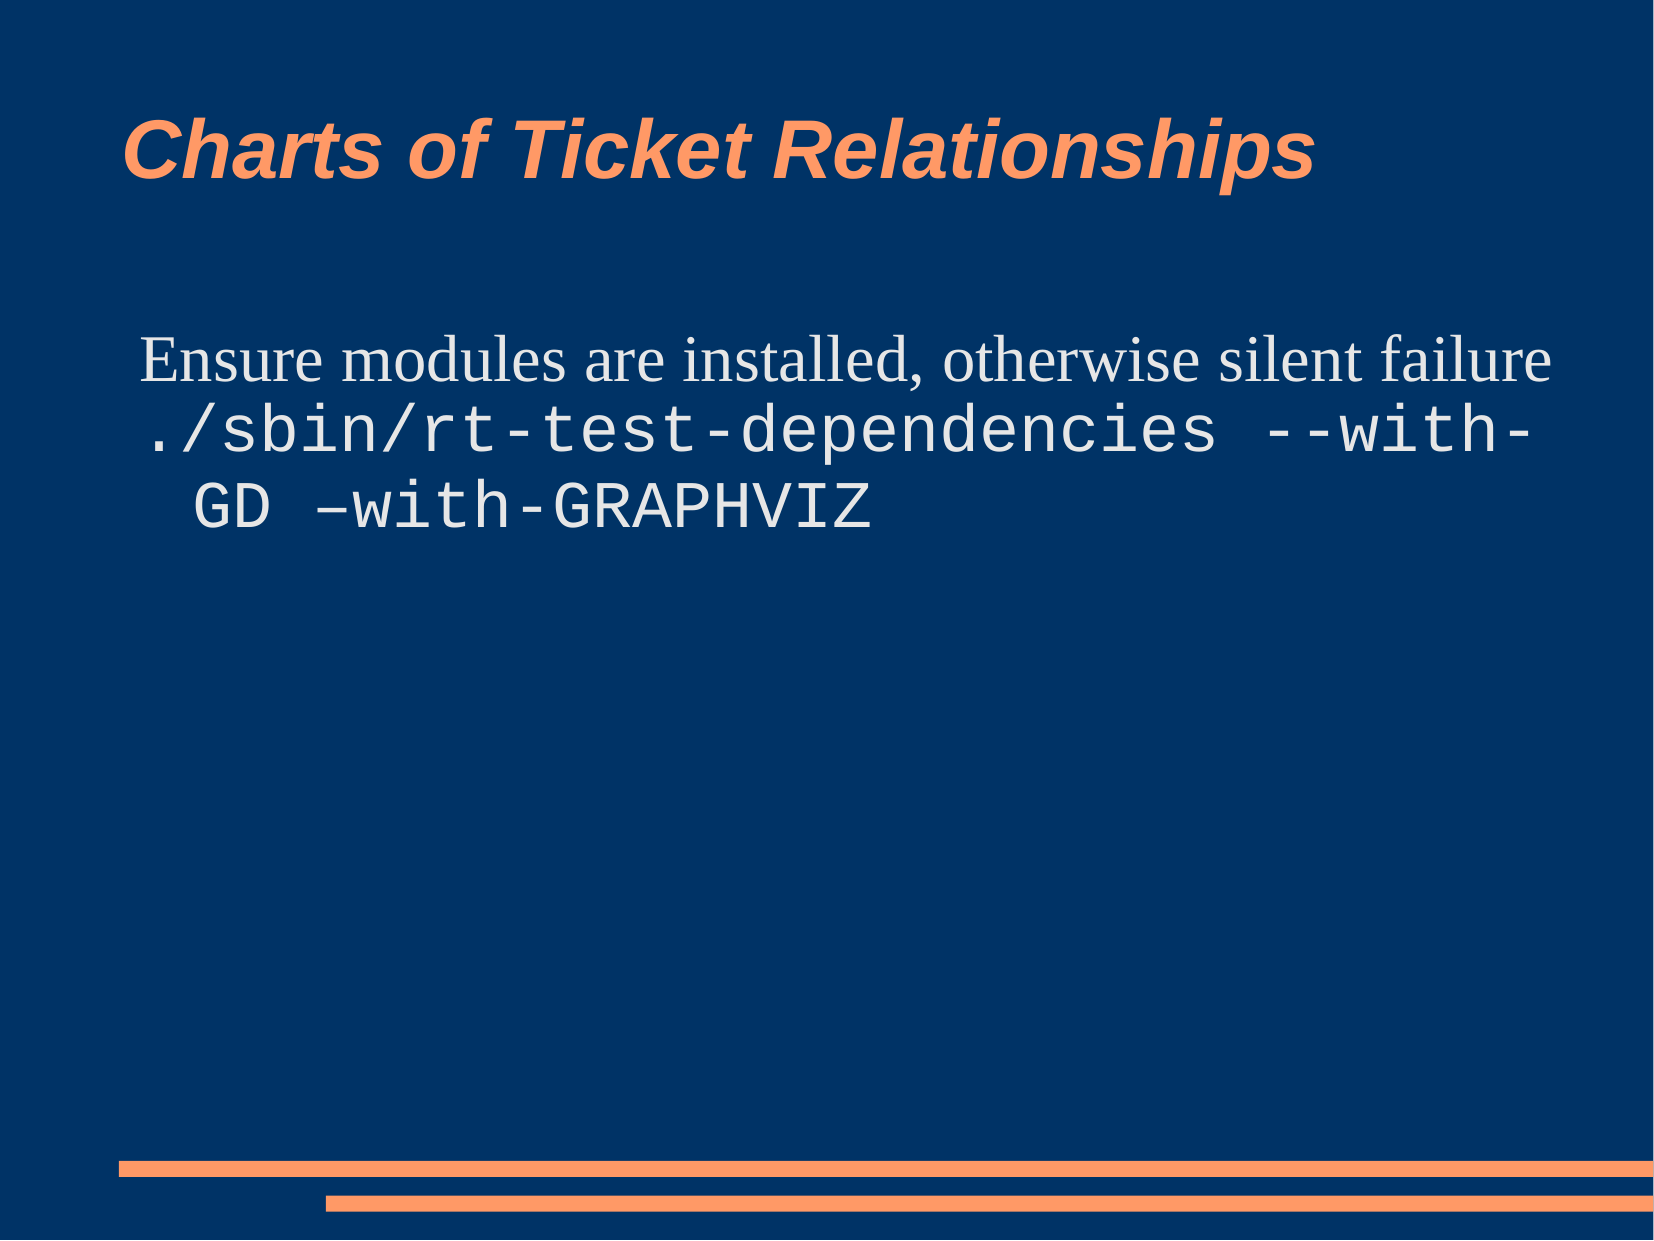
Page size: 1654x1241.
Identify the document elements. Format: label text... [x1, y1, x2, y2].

title Charts of Ticket Relationships [121, 46, 1534, 254]
list Ensure modules are installed, otherwise silent failure ./sbin/rt-test-dependencies --with-GD –with-GRAPHVIZ [121, 322, 1561, 1133]
